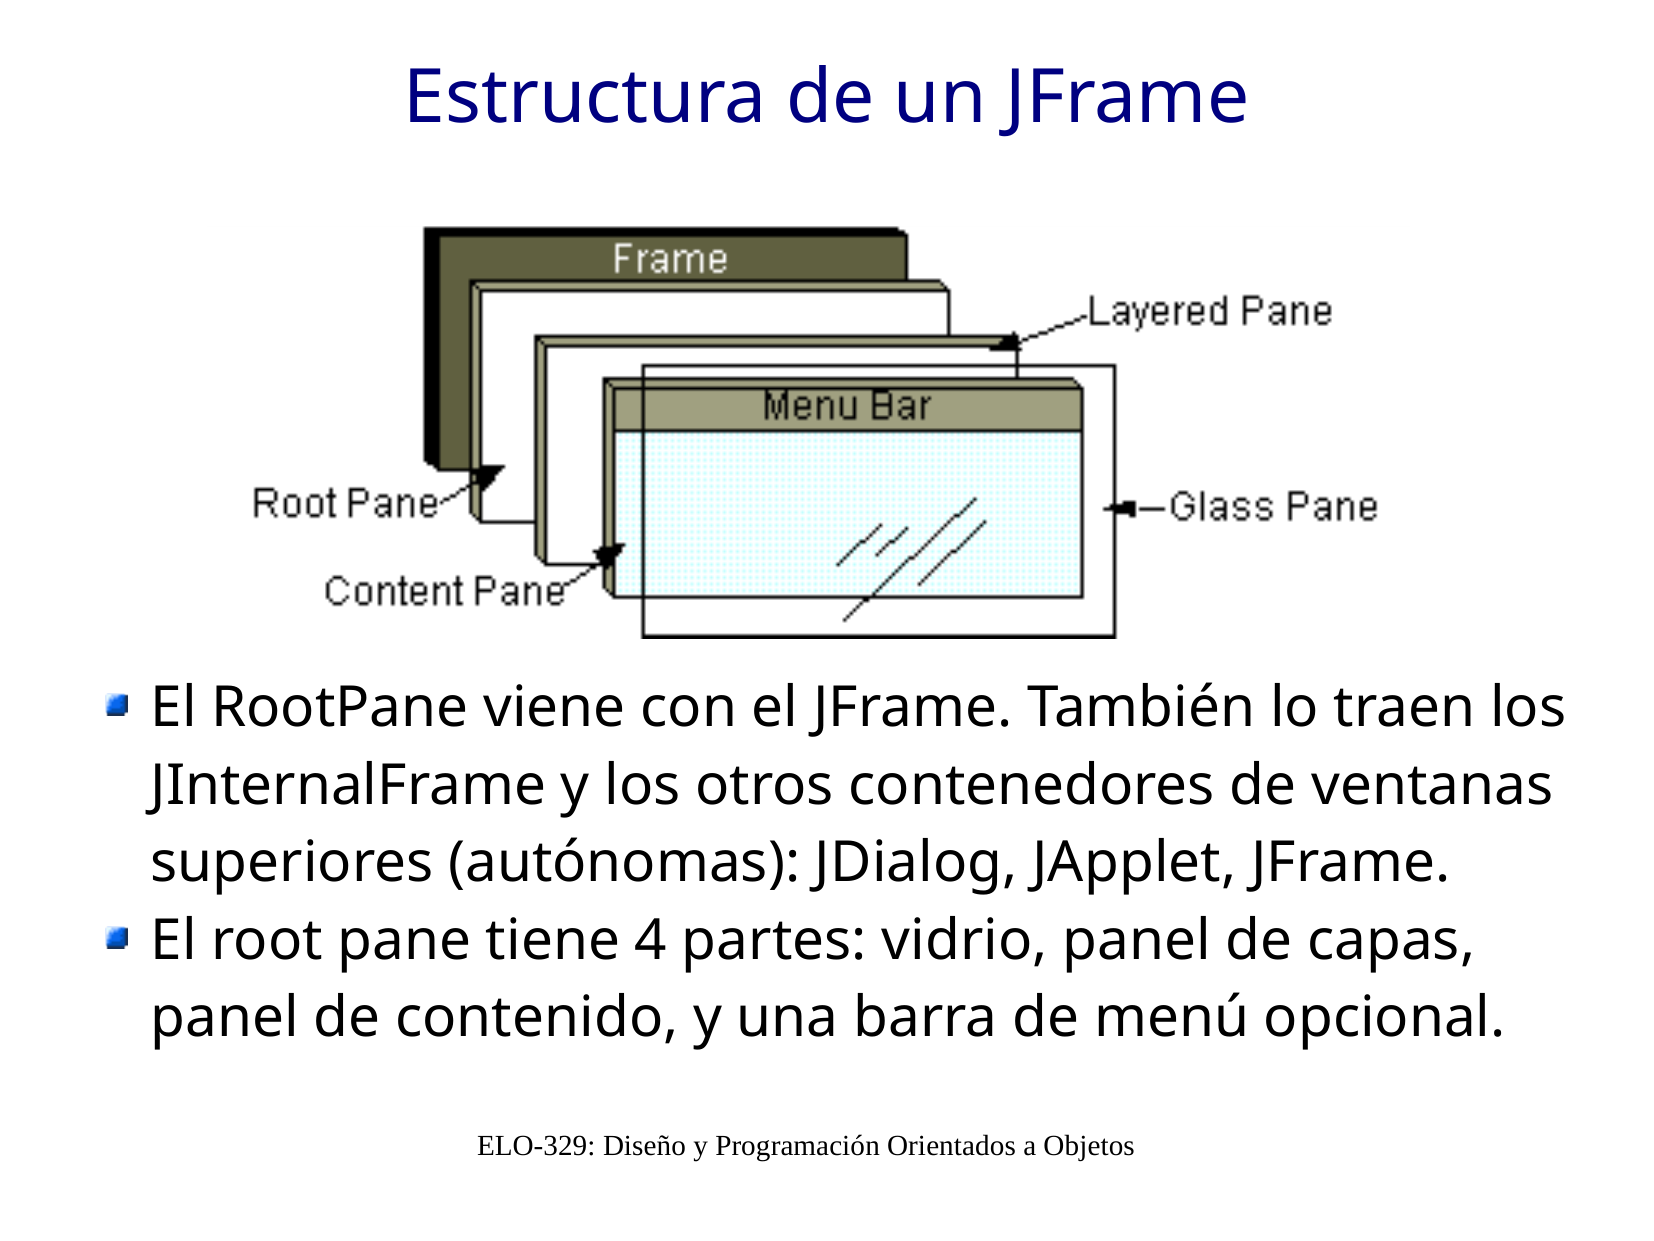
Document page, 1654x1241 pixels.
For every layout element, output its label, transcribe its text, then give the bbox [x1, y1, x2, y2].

picture [207, 225, 1410, 639]
list El RootPane viene con el JFrame. También lo traen los JInternalFrame y los otros contenedores de ventanas superiores (autónomas): JDialog, JApplet, JFrame. El root pane tiene 4 partes: vidrio, panel de capas, panel de contenido, y una barra de menú opcional. [90, 666, 1579, 1130]
title Estructura de un JFrame [82, 43, 1571, 145]
